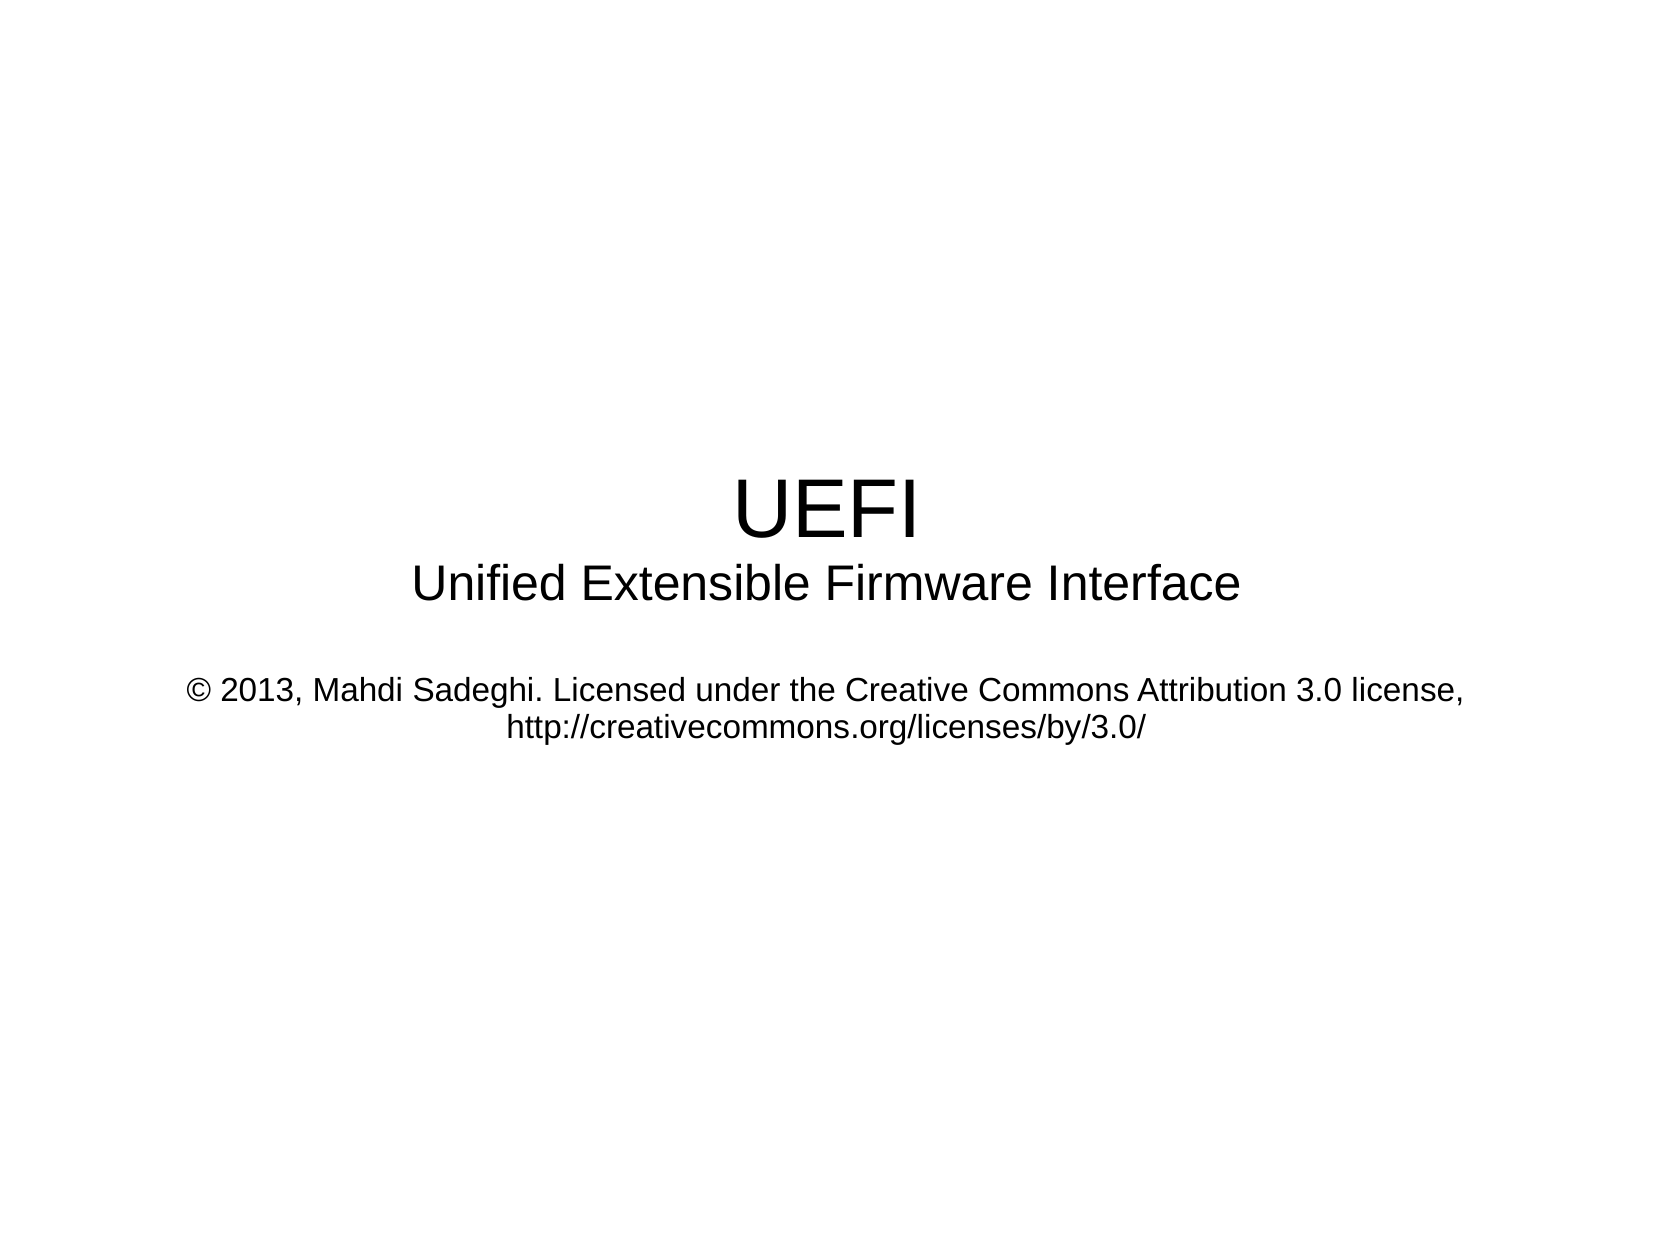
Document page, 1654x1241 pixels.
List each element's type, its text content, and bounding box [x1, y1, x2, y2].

subtitle UEFI Unified Extensible Firmware Interface © 2013, Mahdi Sadeghi. Licensed under the Creative Commons Attribution 3.0 license, http://creativecommons.org/licenses/by/3.0/ [82, 49, 1571, 1010]
